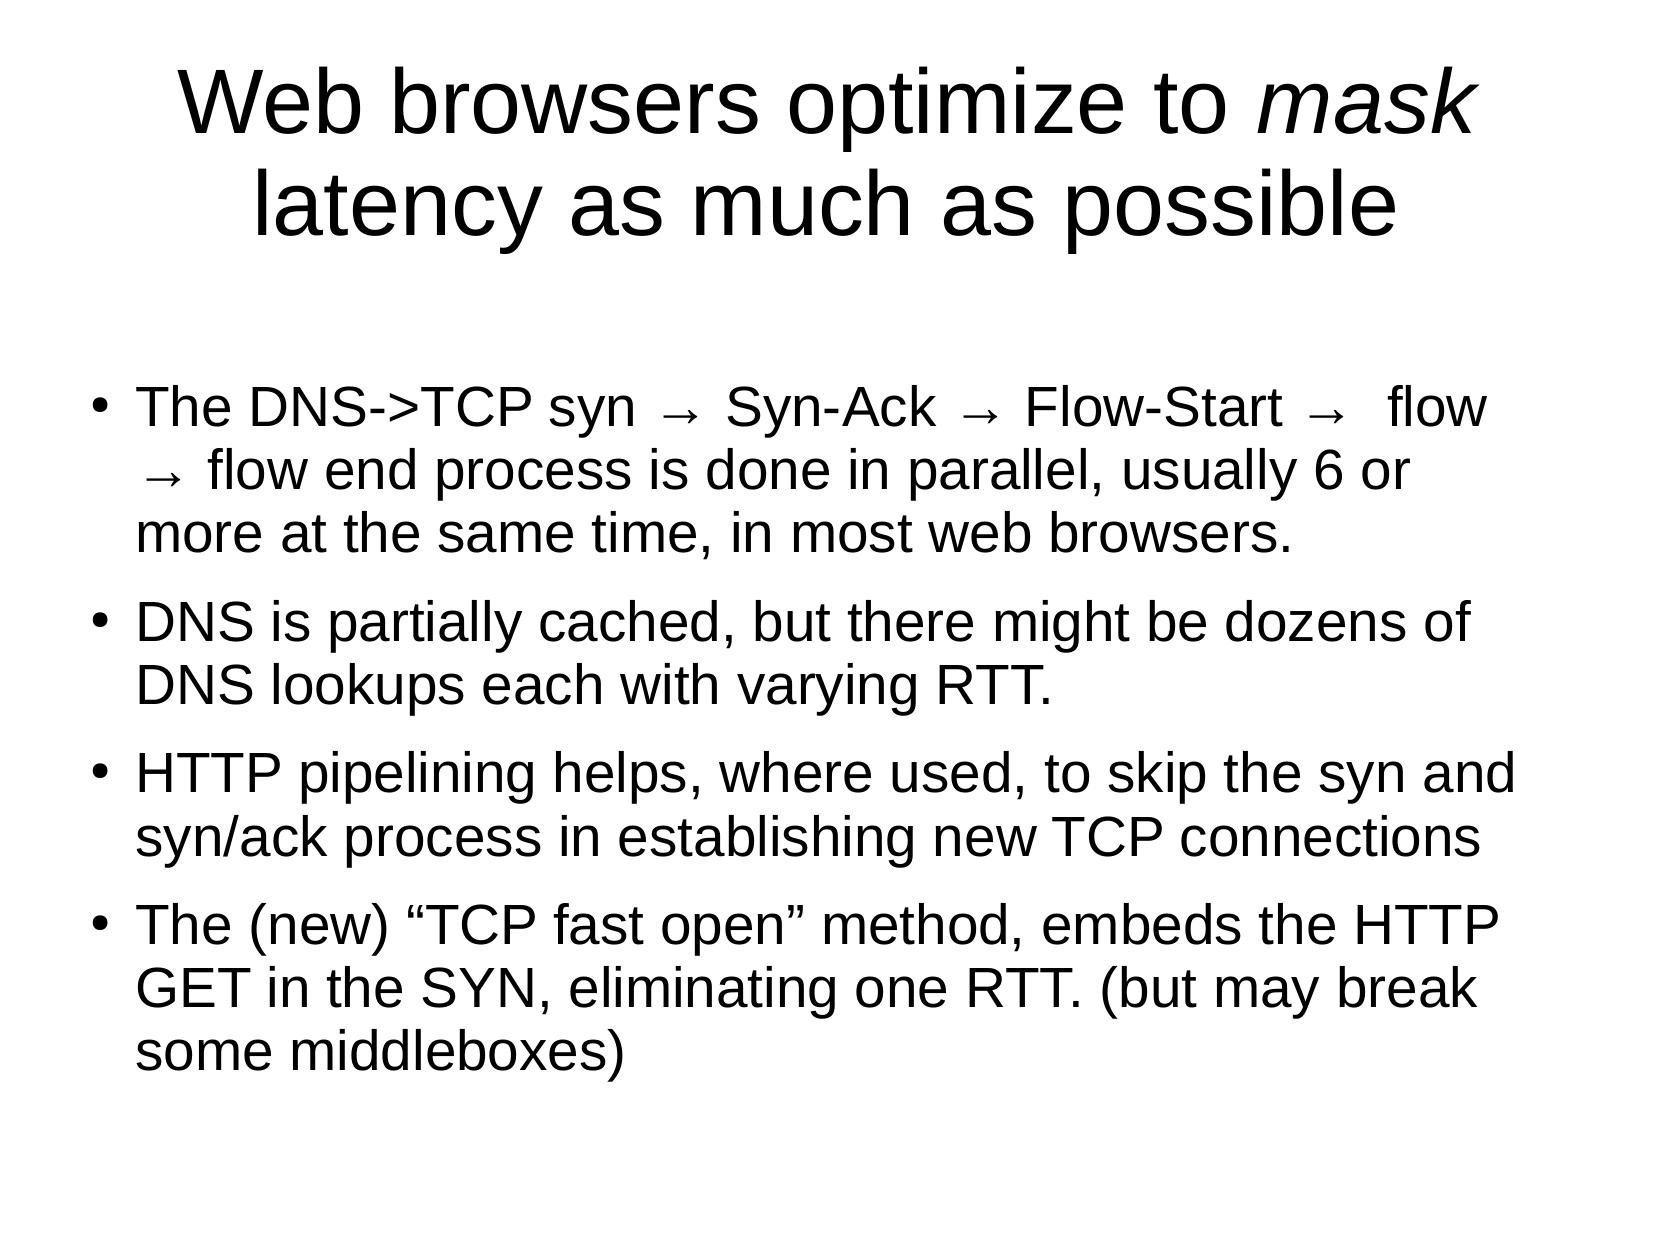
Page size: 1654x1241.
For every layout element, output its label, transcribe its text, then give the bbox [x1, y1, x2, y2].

title Web browsers optimize to mask latency as much as possible [82, 49, 1571, 257]
list The DNS->TCP syn → Syn-Ack → Flow-Start → flow → flow end process is done in parallel, usually 6 or more at the same time, in most web browsers. DNS is partially cached, but there might be dozens of DNS lookups each with varying RTT. HTTP pipelining helps, where used, to skip the syn and syn/ack process in establishing new TCP connections The (new) “TCP fast open” method, embeds the HTTP GET in the SYN, eliminating one RTT. (but may break some middleboxes) [75, 375, 1531, 1095]
